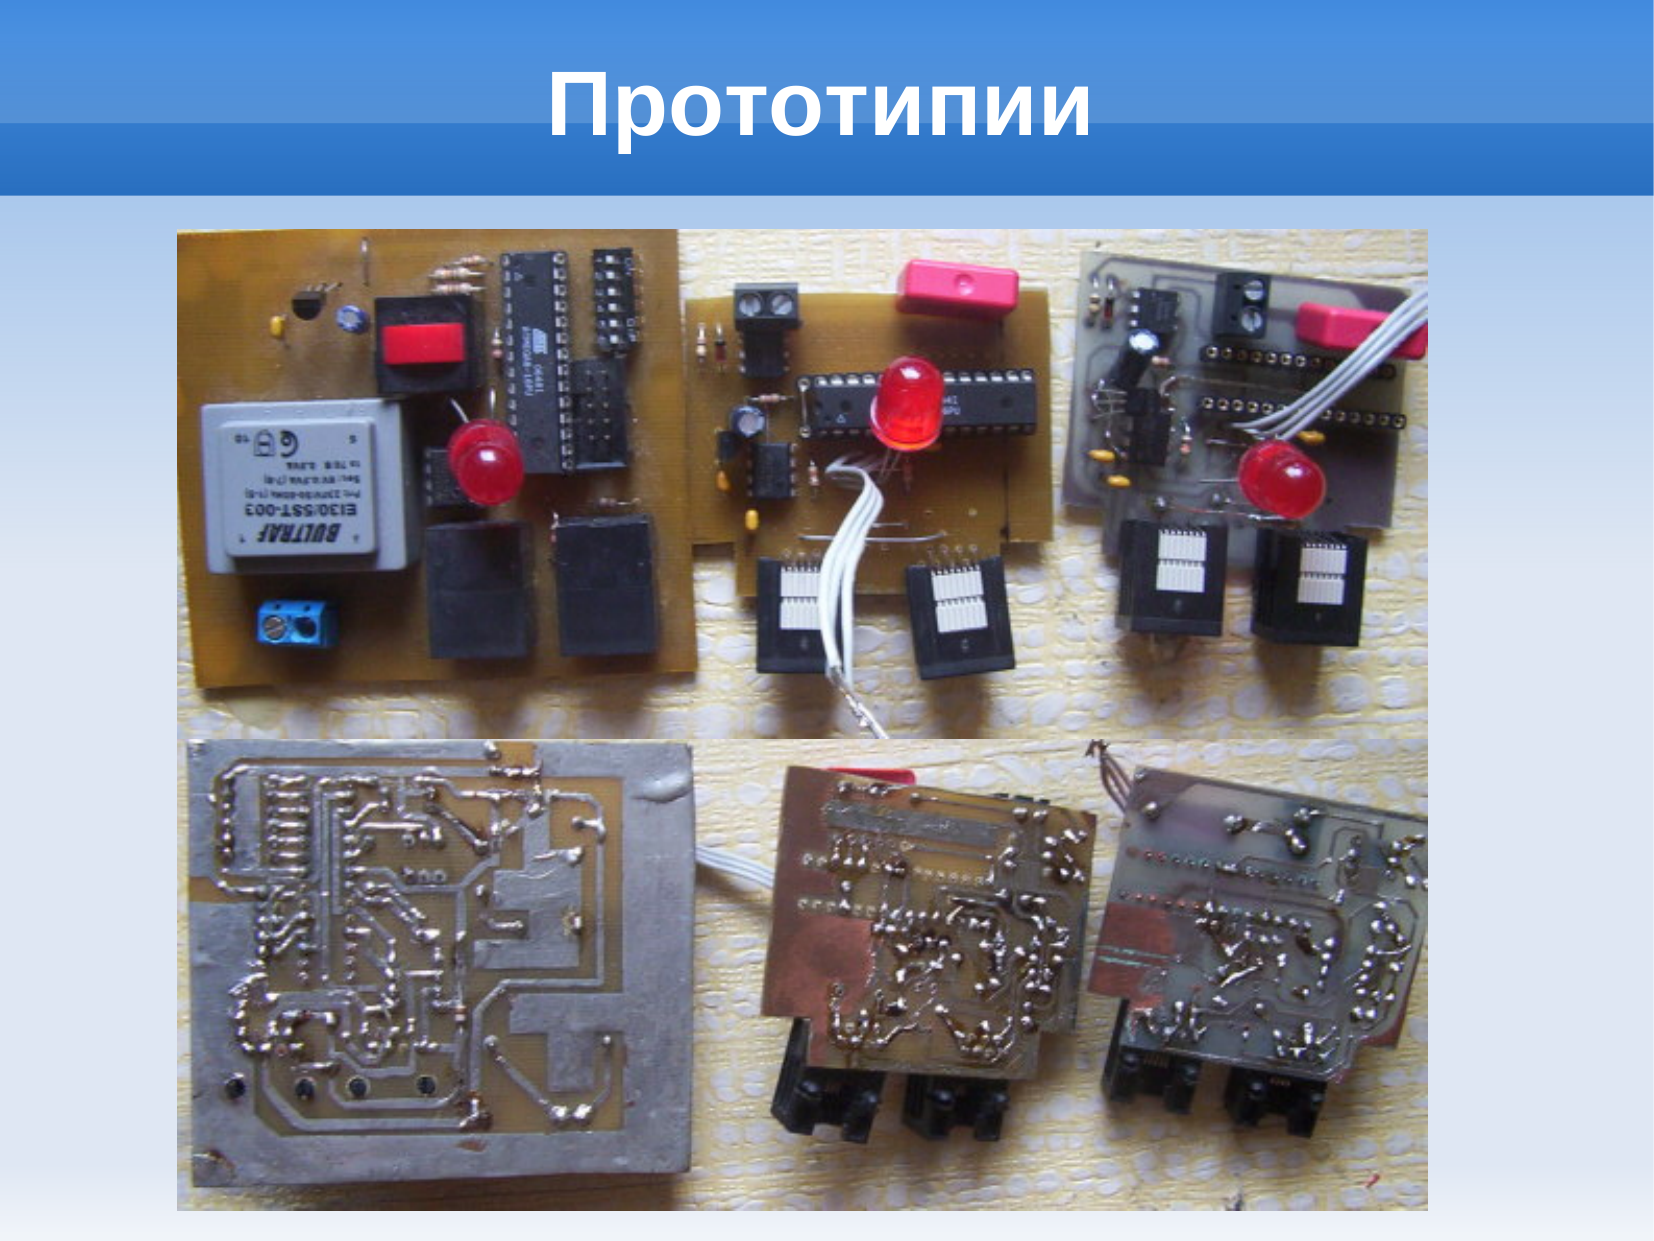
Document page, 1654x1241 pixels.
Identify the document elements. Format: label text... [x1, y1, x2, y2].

title Прототипии [76, 7, 1565, 200]
picture [0, 0, 1654, 1241]
text_box [59, 265, 1548, 1224]
